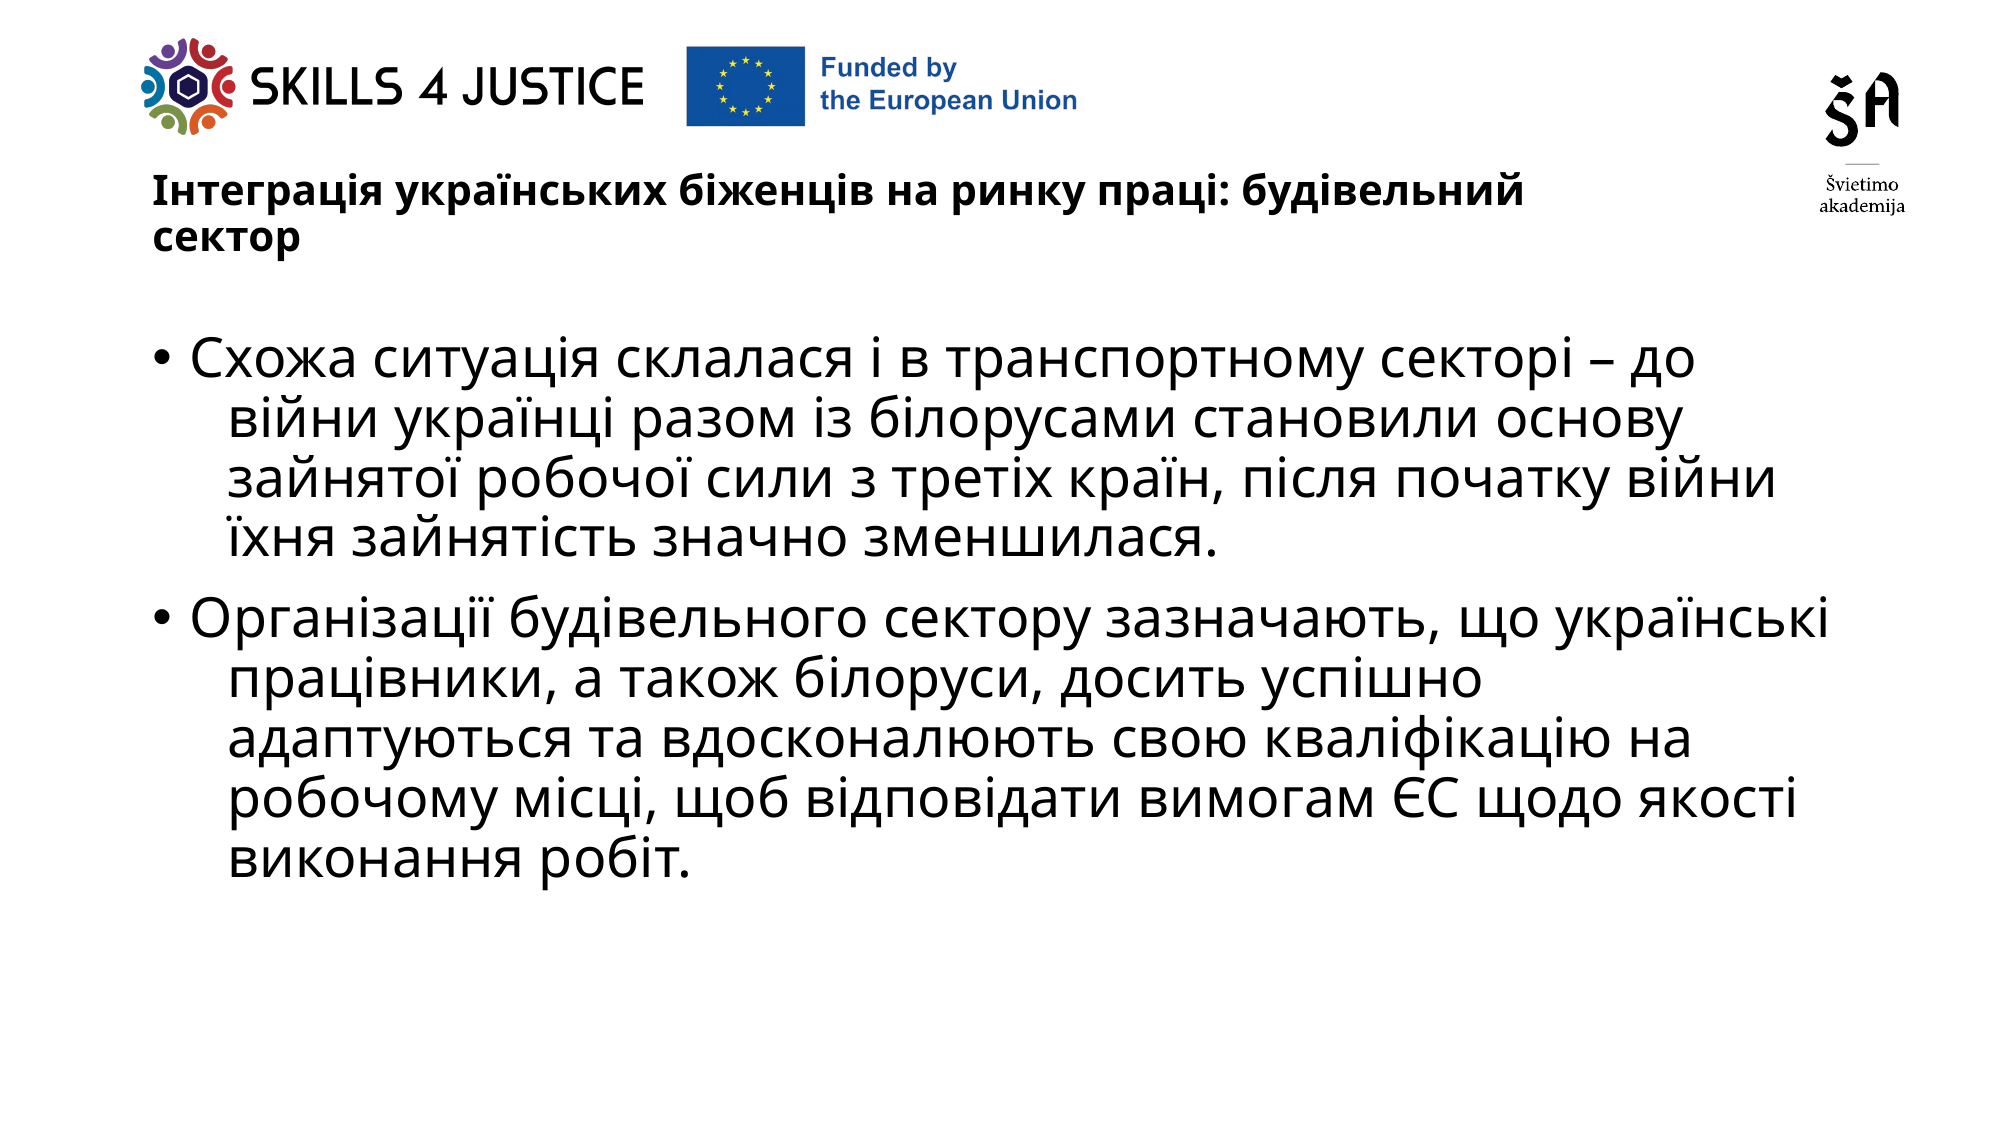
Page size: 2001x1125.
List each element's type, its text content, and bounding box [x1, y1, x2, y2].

title Інтеграція українських біженців на ринку праці: будівельний сектор [137, 200, 1679, 307]
list Схожа ситуація склалася і в транспортному секторі – до війни українці разом із білорусами становили основу зайнятої робочої сили з третіх країн, після початку війни їхня зайнятість значно зменшилася. Організації будівельного сектору зазначають, що українські працівники, а також білоруси, досить успішно адаптуються та вдосконалюють свою кваліфікацію на робочому місці, щоб відповідати вимогам ЄС щодо якості виконання робіт. [137, 321, 1863, 1033]
